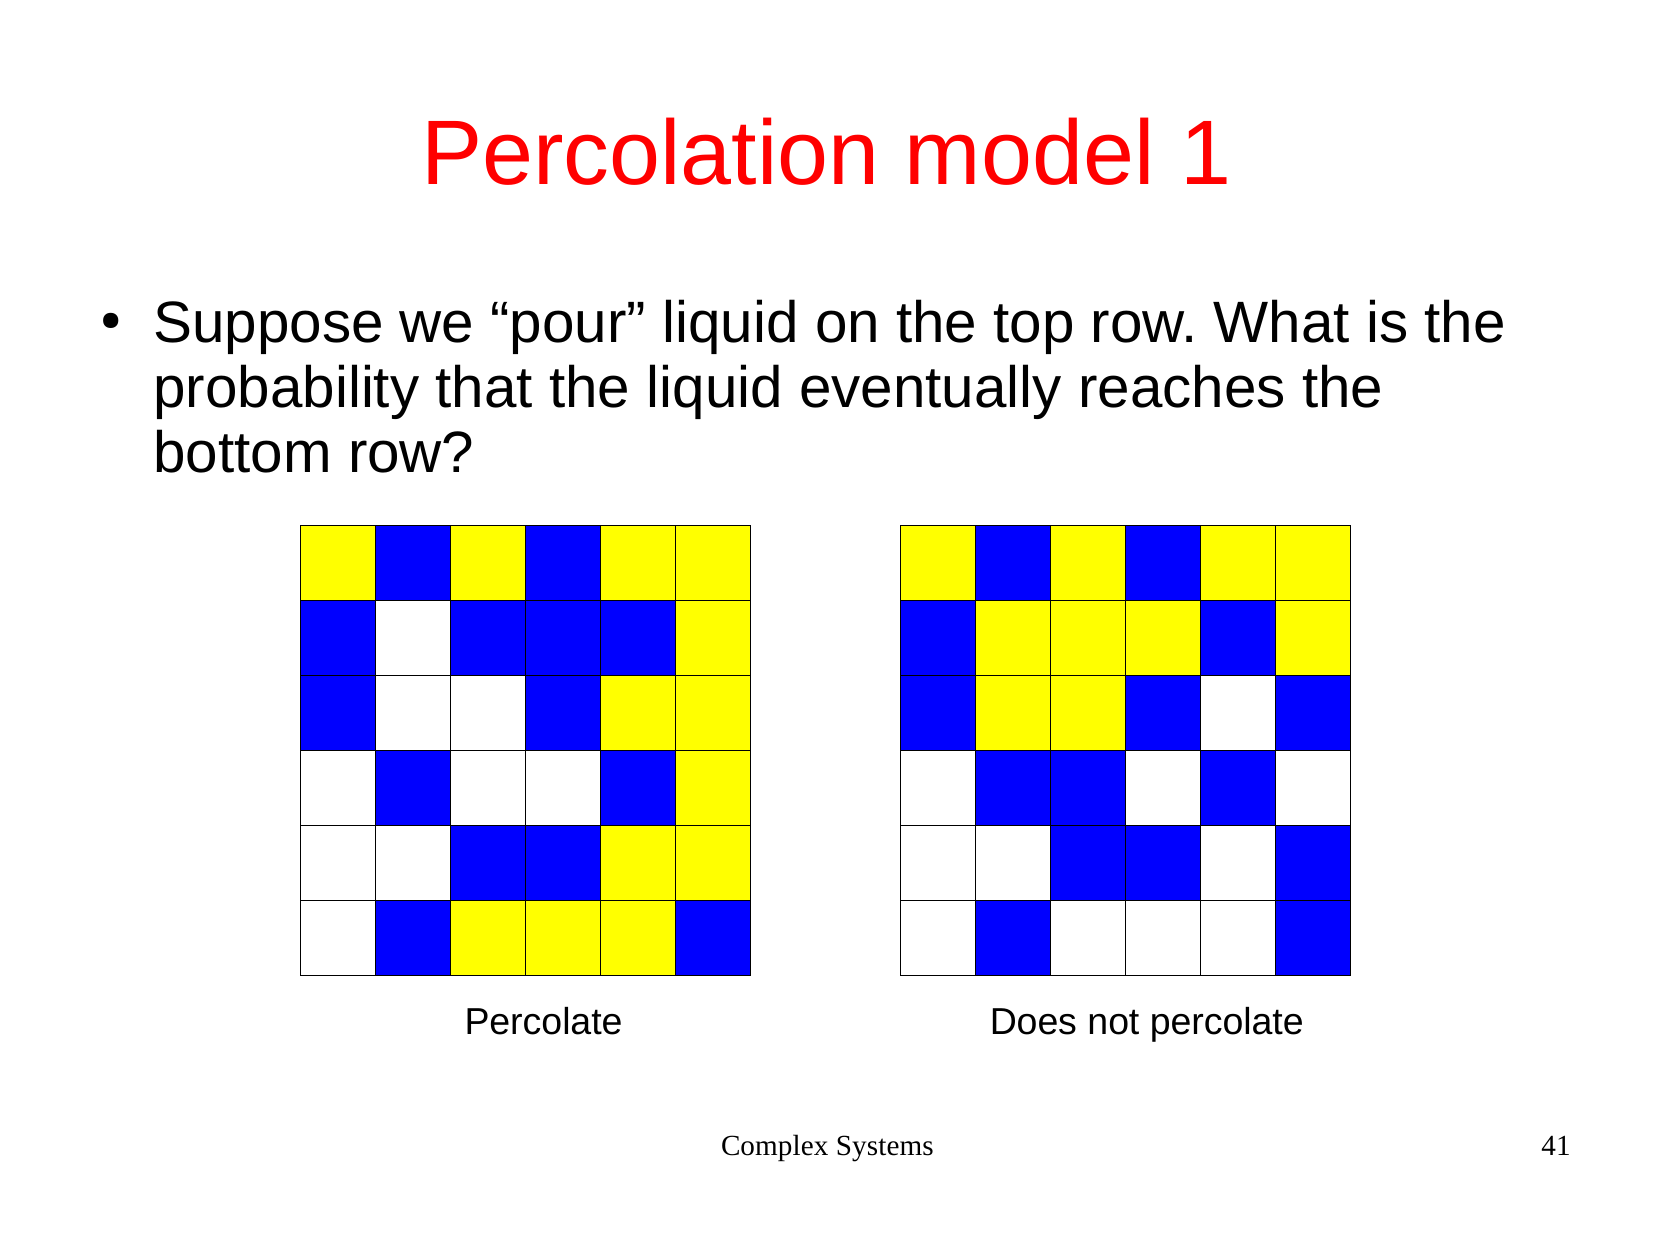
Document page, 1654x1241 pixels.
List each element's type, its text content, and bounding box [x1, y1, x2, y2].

text_box [300, 525, 751, 976]
text_box Percolate [449, 993, 638, 1051]
list Suppose we “pour” liquid on the top row. What is the probability that the liquid eventually reaches the bottom row? [82, 290, 1571, 1109]
text_box [900, 525, 1351, 976]
text_box Does not percolate [975, 993, 1319, 1051]
title Percolation model 1 [82, 49, 1571, 257]
